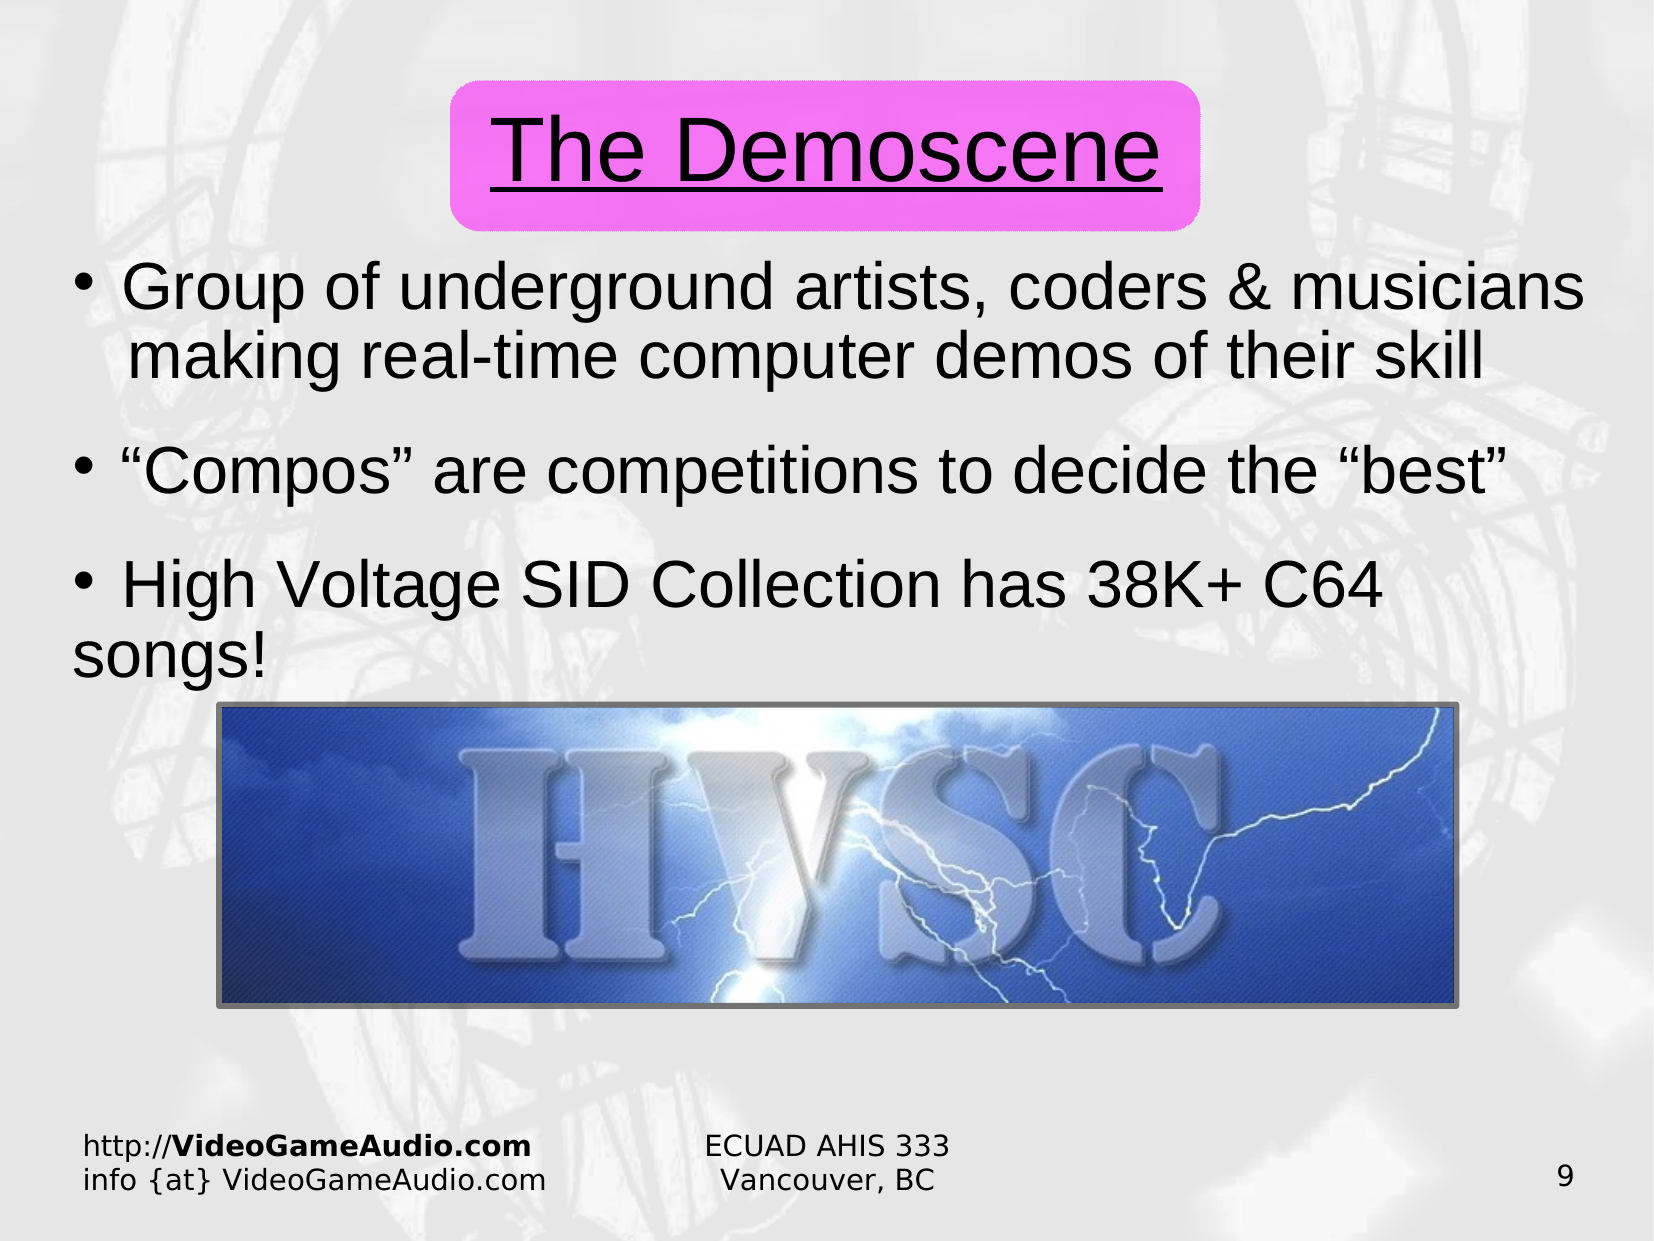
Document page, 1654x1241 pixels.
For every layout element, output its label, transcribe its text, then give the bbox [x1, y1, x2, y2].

picture [0, 0, 1654, 1241]
title The Demoscene [82, 49, 1571, 246]
text_box Group of underground artists, coders & musicians making real-time computer demos of their skill “Compos” are competitions to decide the “best” High Voltage SID Collection has 38K+ C64 songs! [57, 246, 1613, 456]
